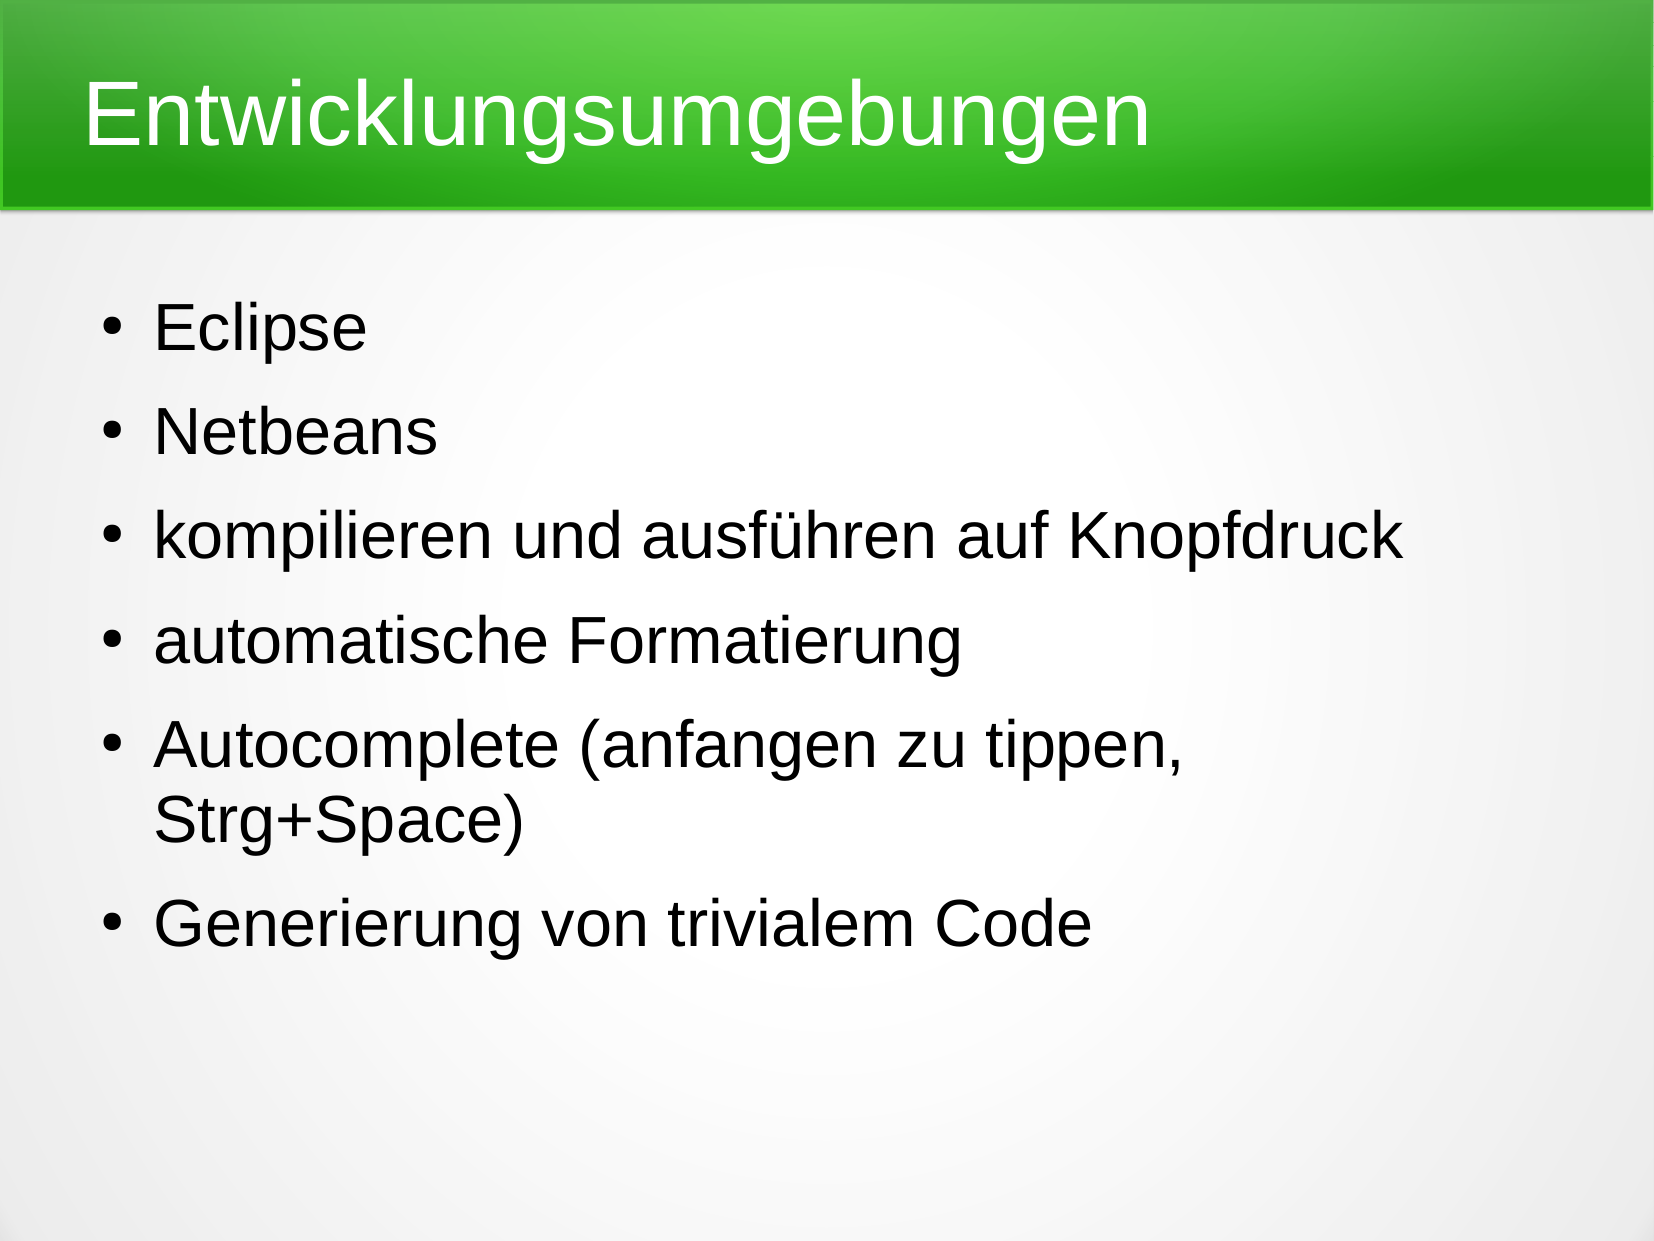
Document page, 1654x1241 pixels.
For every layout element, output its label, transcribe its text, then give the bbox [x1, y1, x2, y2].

list Eclipse Netbeans kompilieren und ausführen auf Knopfdruck automatische Formatierung Autocomplete (anfangen zu tippen, Strg+Space) Generierung von trivialem Code [82, 290, 1538, 1010]
title Entwicklungsumgebungen [82, 49, 1571, 179]
